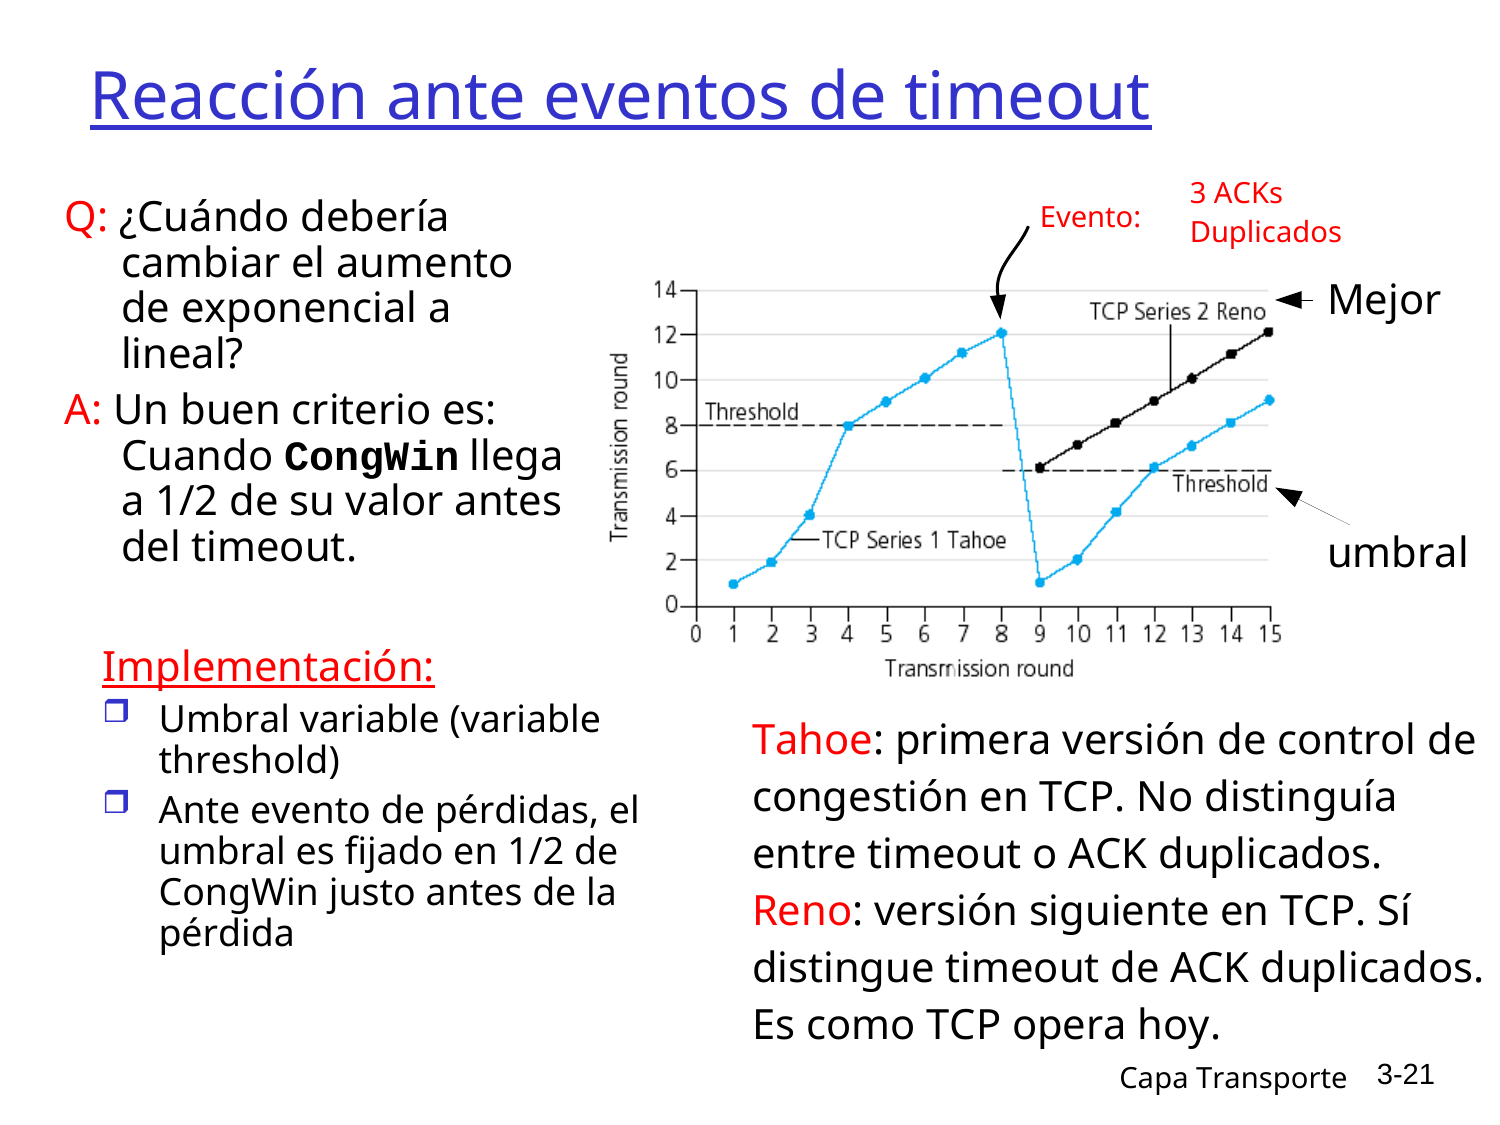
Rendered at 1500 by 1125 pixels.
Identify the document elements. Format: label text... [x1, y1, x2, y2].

text_box Evento: [1024, 194, 1199, 233]
text_box Mejor [1312, 262, 1459, 326]
list Implementación: Umbral variable (variable threshold) Ante evento de pérdidas, el umbral es fijado en 1/2 de CongWin justo antes de la pérdida [87, 637, 713, 951]
text_box umbral [1312, 515, 1491, 579]
title Reacción ante eventos de timeout [75, 0, 1475, 188]
picture [496, 226, 1500, 694]
text_box Tahoe: primera versión de control de congestión en TCP. No distinguía entre timeout o ACK duplicados. Reno: versión siguiente en TCP. Sí distingue timeout de ACK duplicados. Es como TCP opera hoy. [737, 701, 1500, 1060]
list Q: ¿Cuándo debería cambiar el aumento de exponencial a lineal? A: Un buen criterio es: Cuando CongWin llega a 1/2 de su valor antes del timeout. [49, 187, 588, 574]
text_box 3 ACKs Duplicados [1175, 170, 1463, 255]
